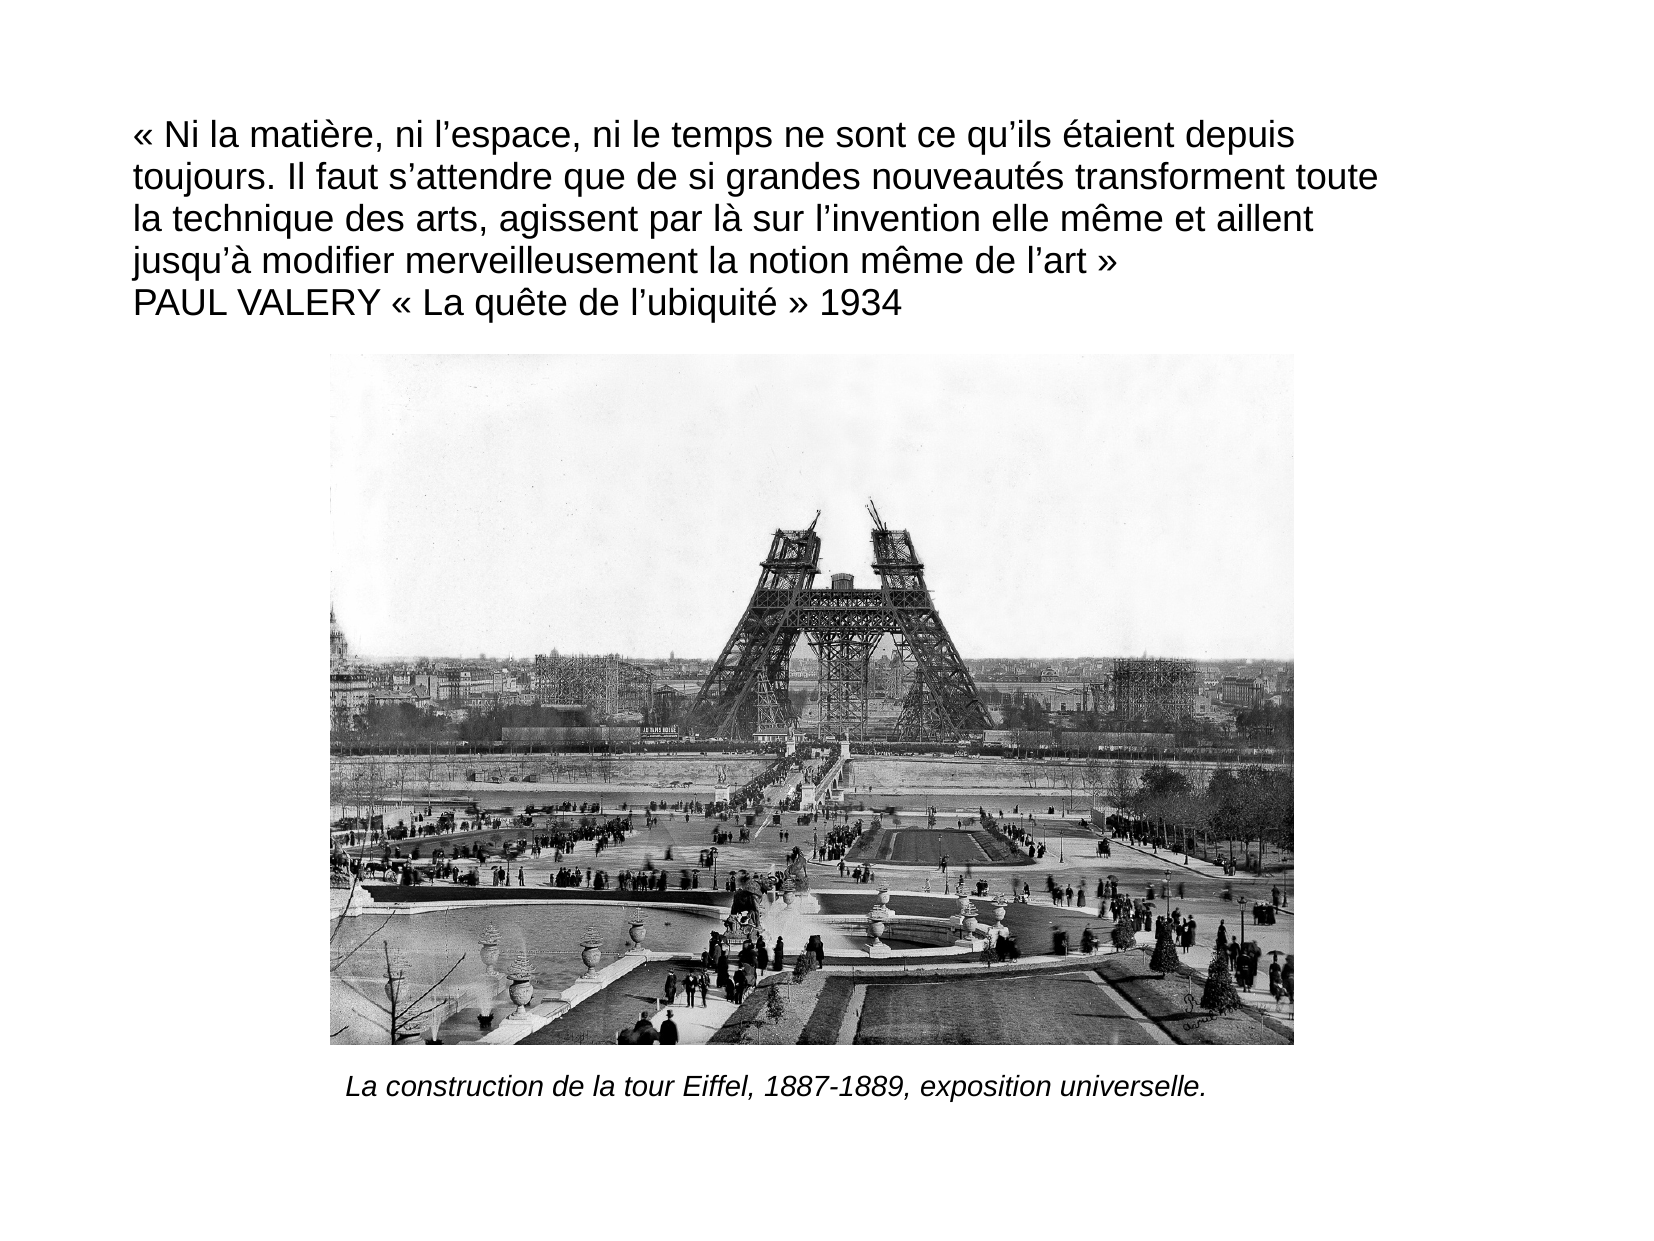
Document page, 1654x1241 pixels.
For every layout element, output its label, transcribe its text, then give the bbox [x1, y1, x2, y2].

text_box La construction de la tour Eiffel, 1887-1889, exposition universelle. [330, 1062, 1465, 1144]
text_box « Ni la matière, ni l’espace, ni le temps ne sont ce qu’ils étaient depuis toujours. Il faut s’attendre que de si grandes nouveautés transforment toute la technique des arts, agissent par là sur l’invention elle même et aillent jusqu’à modifier merveilleusement la notion même de l’art » PAUL VALERY « La quête de l’ubiquité » 1934 [118, 106, 1418, 374]
picture [330, 354, 1294, 1045]
